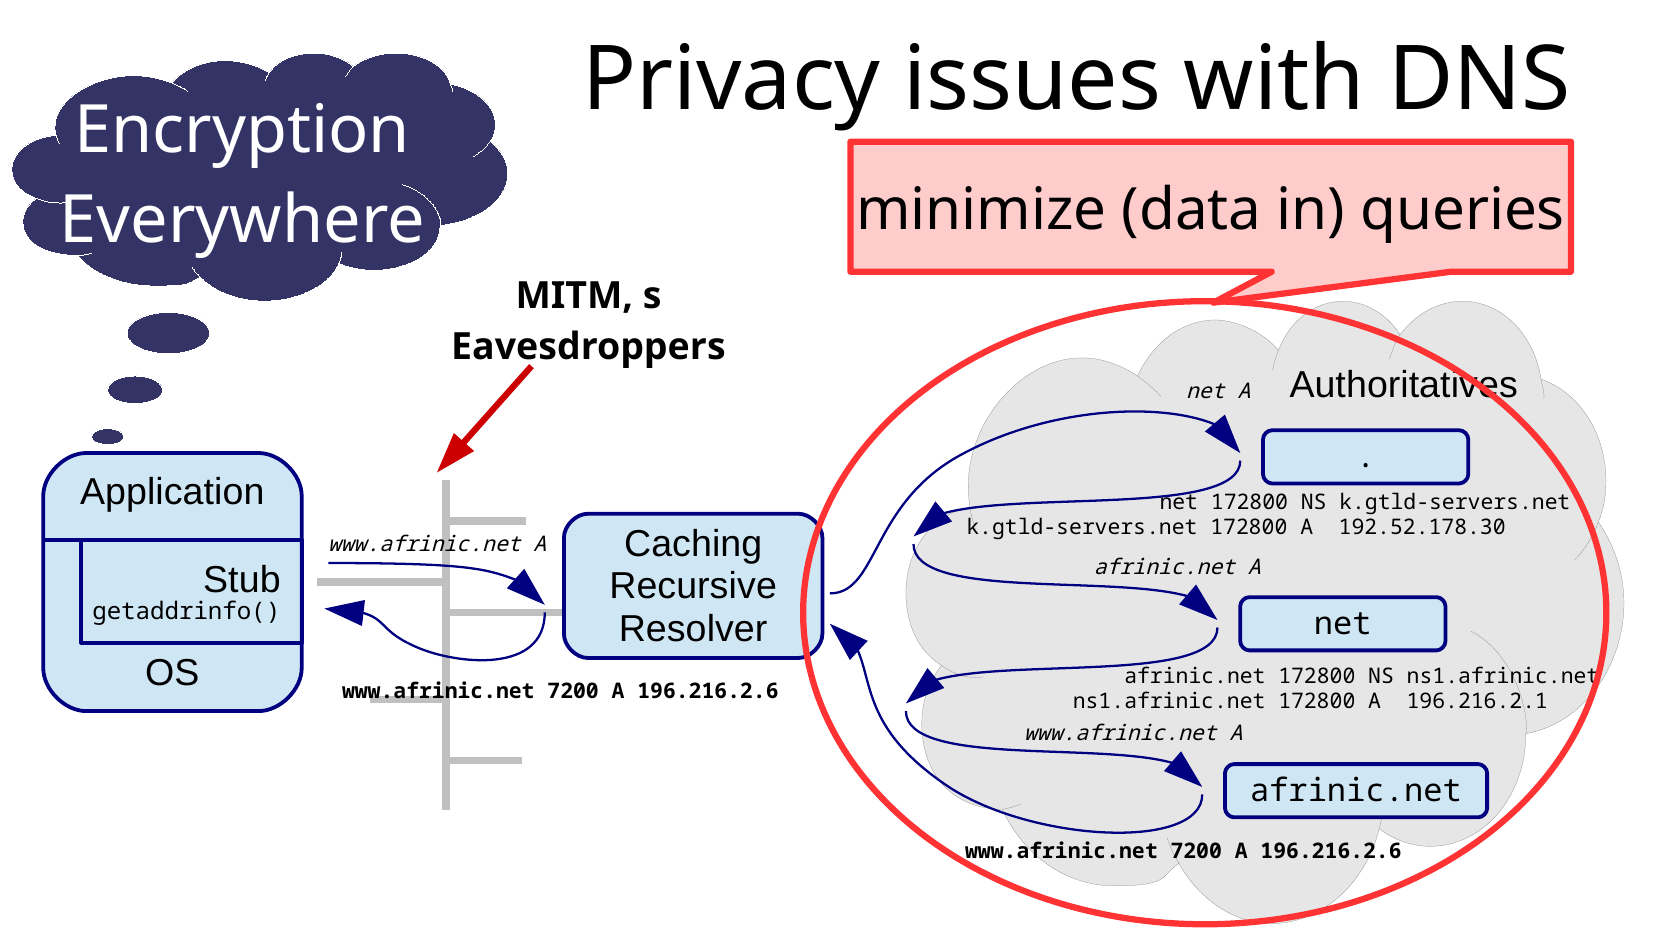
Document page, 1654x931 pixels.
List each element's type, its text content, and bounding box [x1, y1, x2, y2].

picture [807, 305, 1603, 921]
picture [41, 301, 1140, 924]
text_box Encryption Everywhere [107, 375, 163, 404]
text_box Encryption Everywhere [91, 428, 124, 445]
text_box Encryption Everywhere [127, 312, 210, 354]
text_box Encryption Everywhere [11, 53, 508, 302]
text_box MITM, s Eavesdroppers [421, 260, 756, 367]
title Privacy issues with DNS [82, 13, 1571, 211]
text_box minimize (data in) queries [850, 141, 1571, 303]
picture [1269, 301, 1625, 924]
